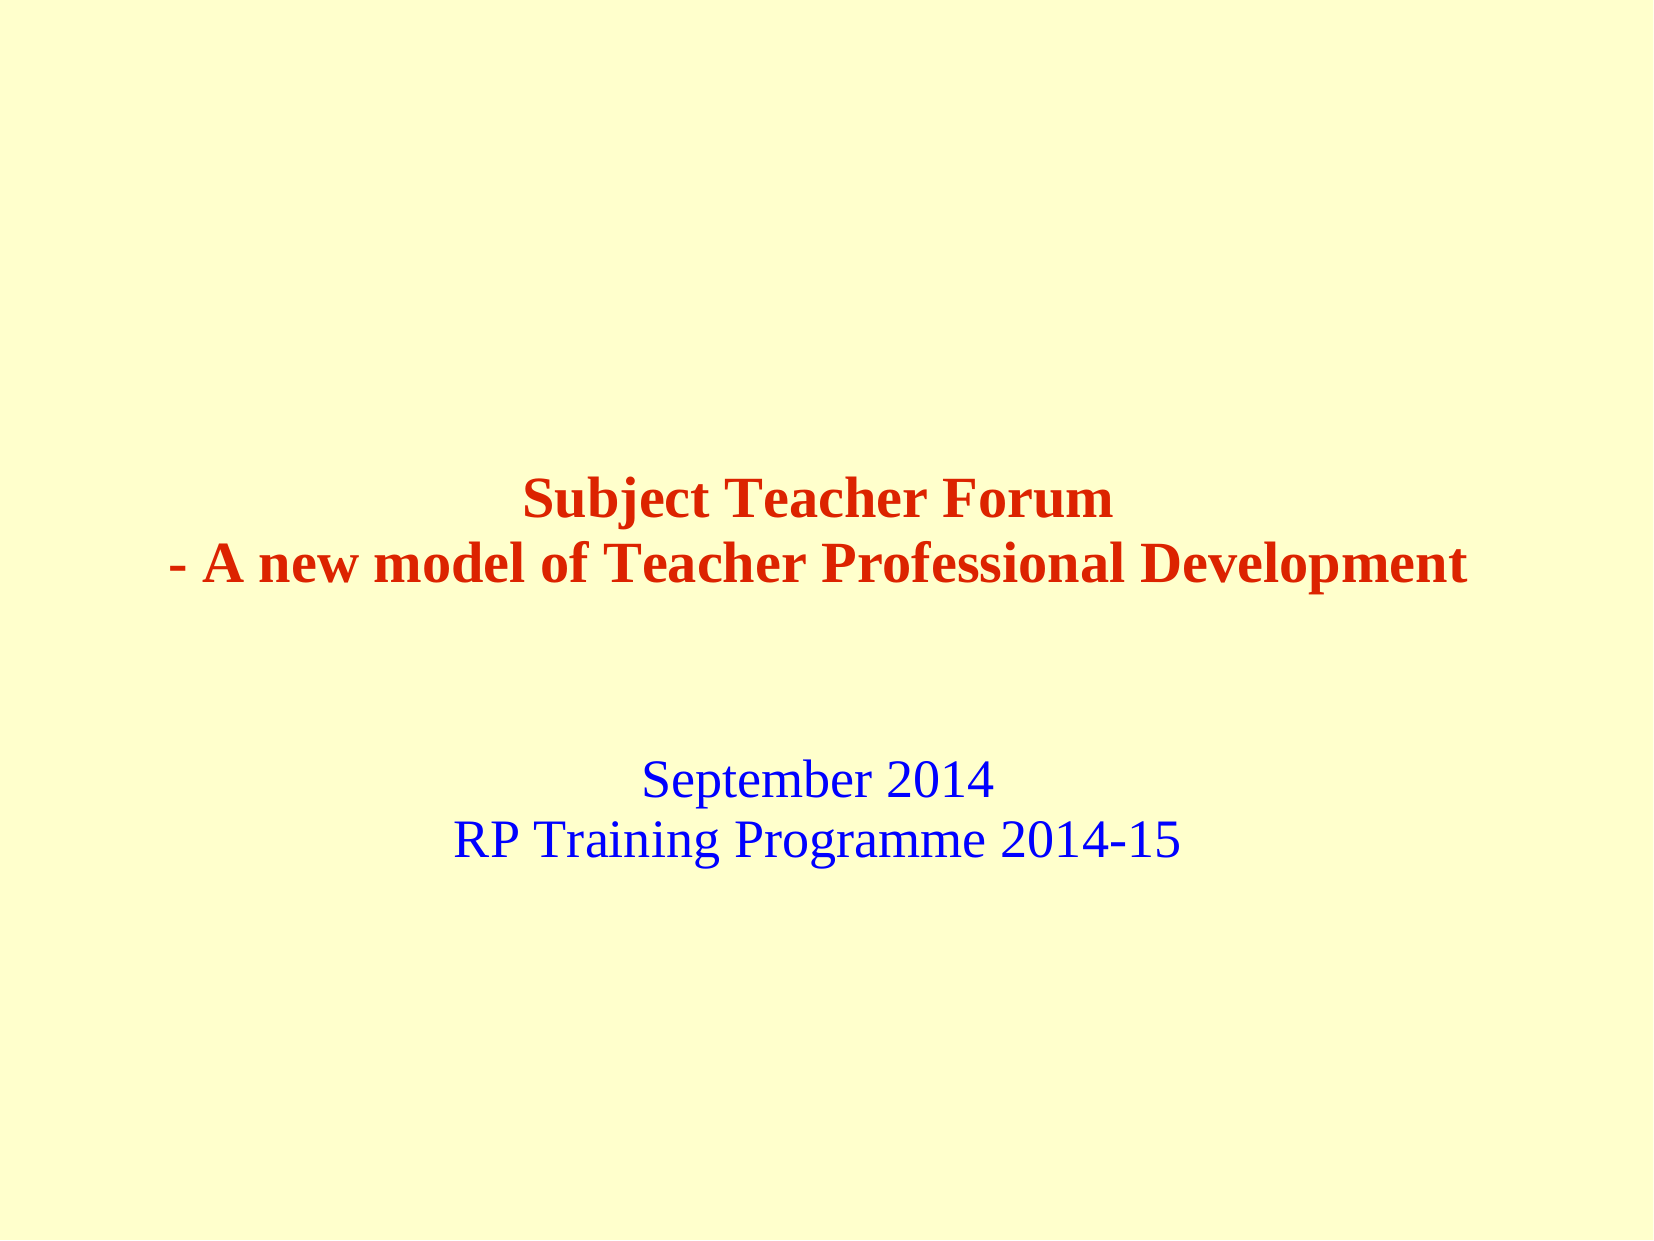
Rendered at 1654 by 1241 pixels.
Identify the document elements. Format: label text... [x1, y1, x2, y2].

text_box Subject Teacher Forum - A new model of Teacher Professional Development September 2014 RP Training Programme 2014-15 [47, 177, 1589, 1152]
